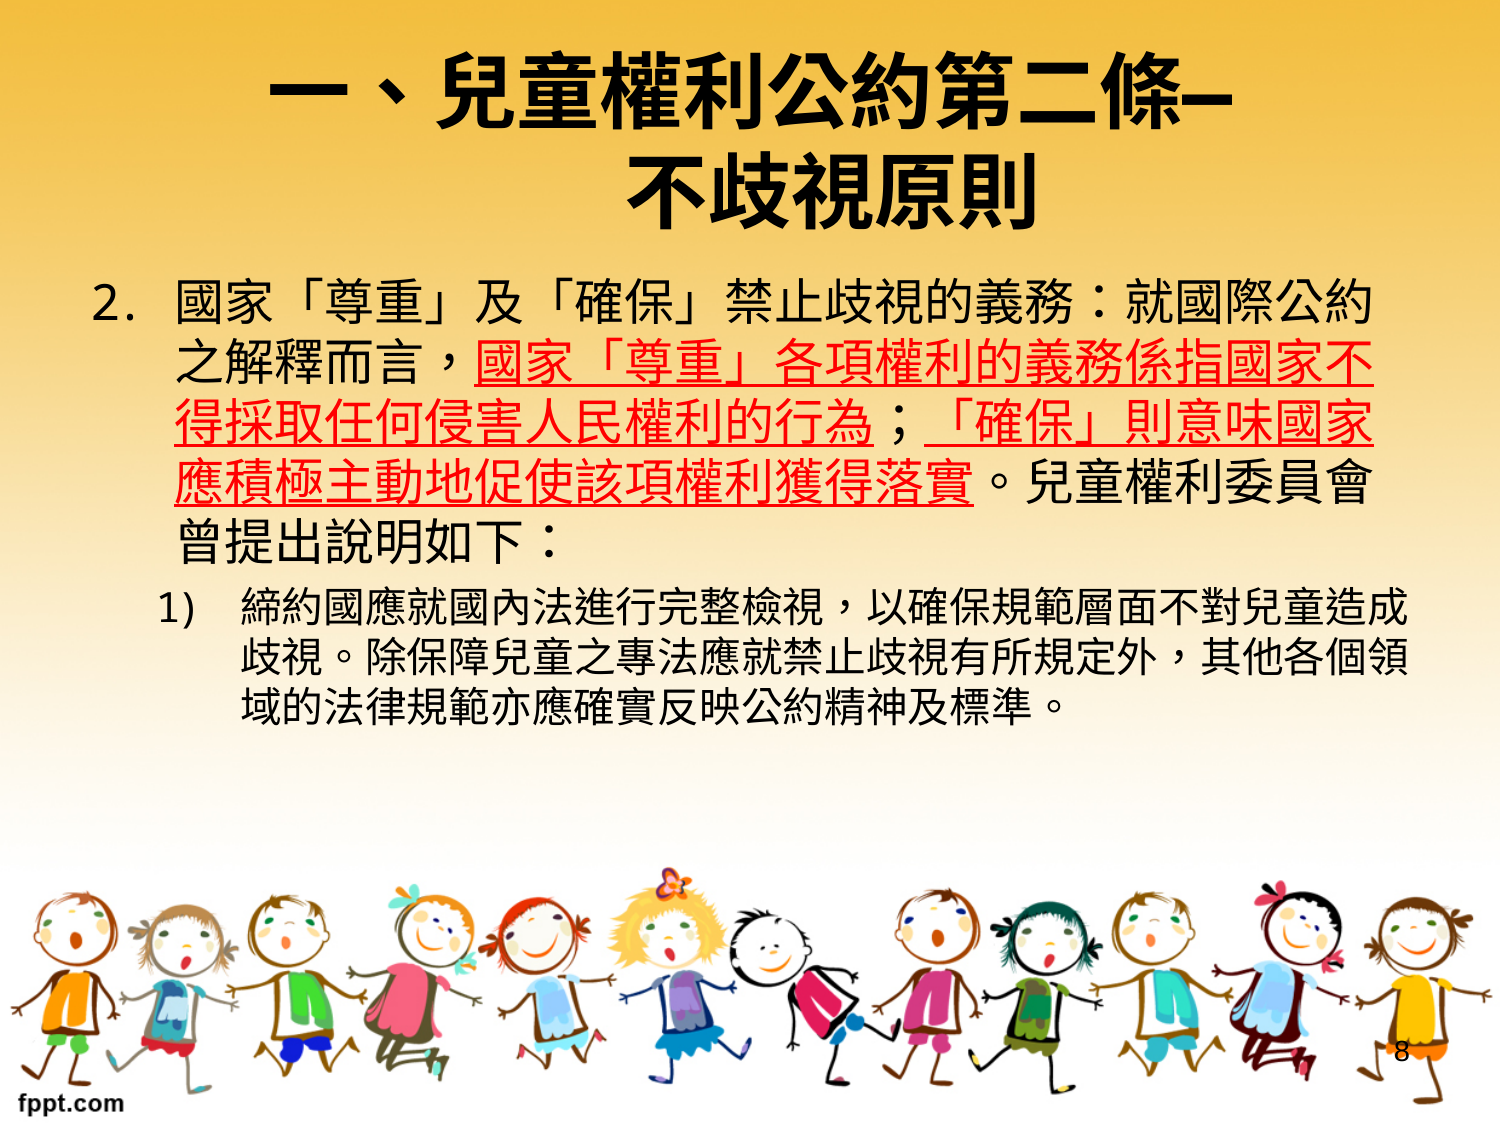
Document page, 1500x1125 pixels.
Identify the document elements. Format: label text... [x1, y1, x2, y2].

list 國家「尊重」及「確保」禁止歧視的義務：就國際公約之解釋而言，國家「尊重」各項權利的義務係指國家不得採取任何侵害人民權利的行為；「確保」則意味國家應積極主動地促使該項權利獲得落實。兒童權利委員會曾提出說明如下： 締約國應就國內法進行完整檢視，以確保規範層面不對兒童造成歧視。除保障兒童之專法應就禁止歧視有所規定外，其他各個領域的法律規範亦應確實反映公約精神及標準。 [75, 262, 1426, 1005]
title 一、兒童權利公約第二條— 不歧視原則 [75, 45, 1426, 233]
text_box <編號> [1074, 1024, 1426, 1103]
picture [0, 0, 1500, 1125]
